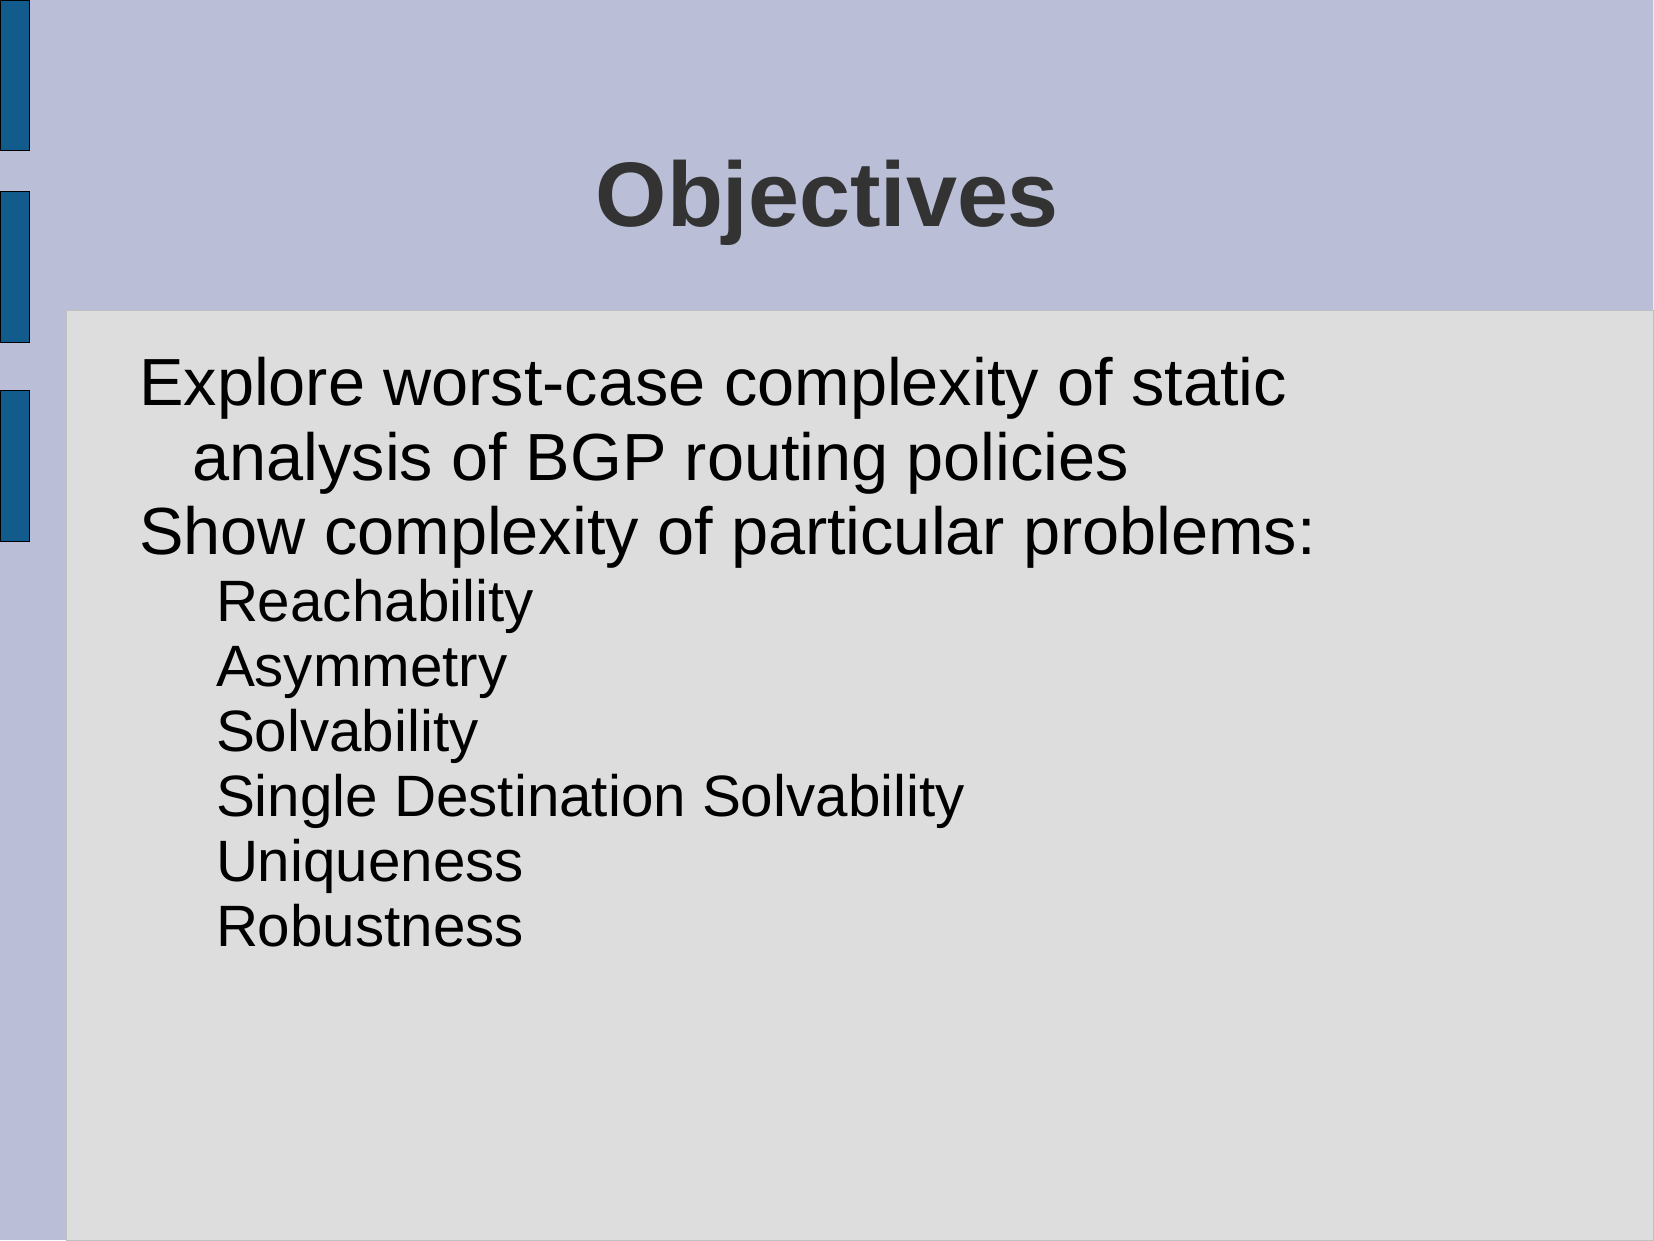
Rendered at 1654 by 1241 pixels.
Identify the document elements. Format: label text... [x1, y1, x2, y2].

title Objectives [121, 91, 1534, 299]
list Explore worst-case complexity of static analysis of BGP routing policies Show complexity of particular problems: Reachability Asymmetry Solvability Single Destination Solvability Uniqueness Robustness [121, 344, 1534, 1127]
